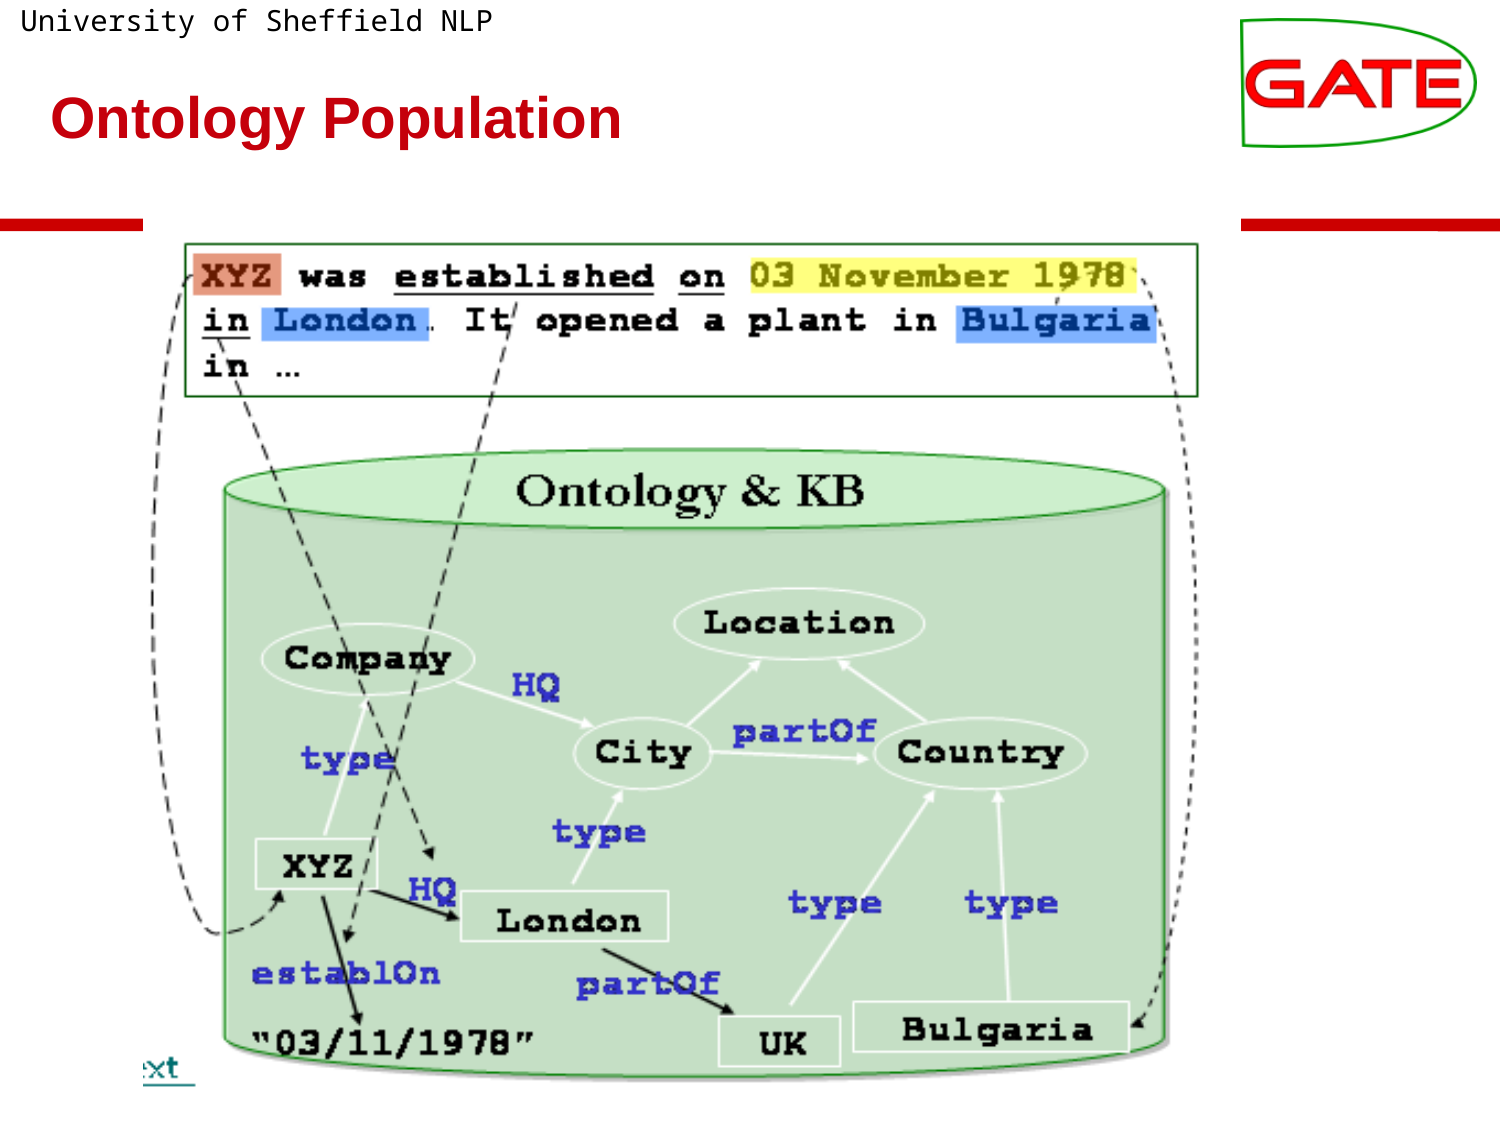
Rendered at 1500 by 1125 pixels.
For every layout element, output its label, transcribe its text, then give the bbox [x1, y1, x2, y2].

title Ontology Population [50, 30, 1013, 201]
picture [1240, 18, 1477, 148]
picture [143, 206, 1241, 1093]
